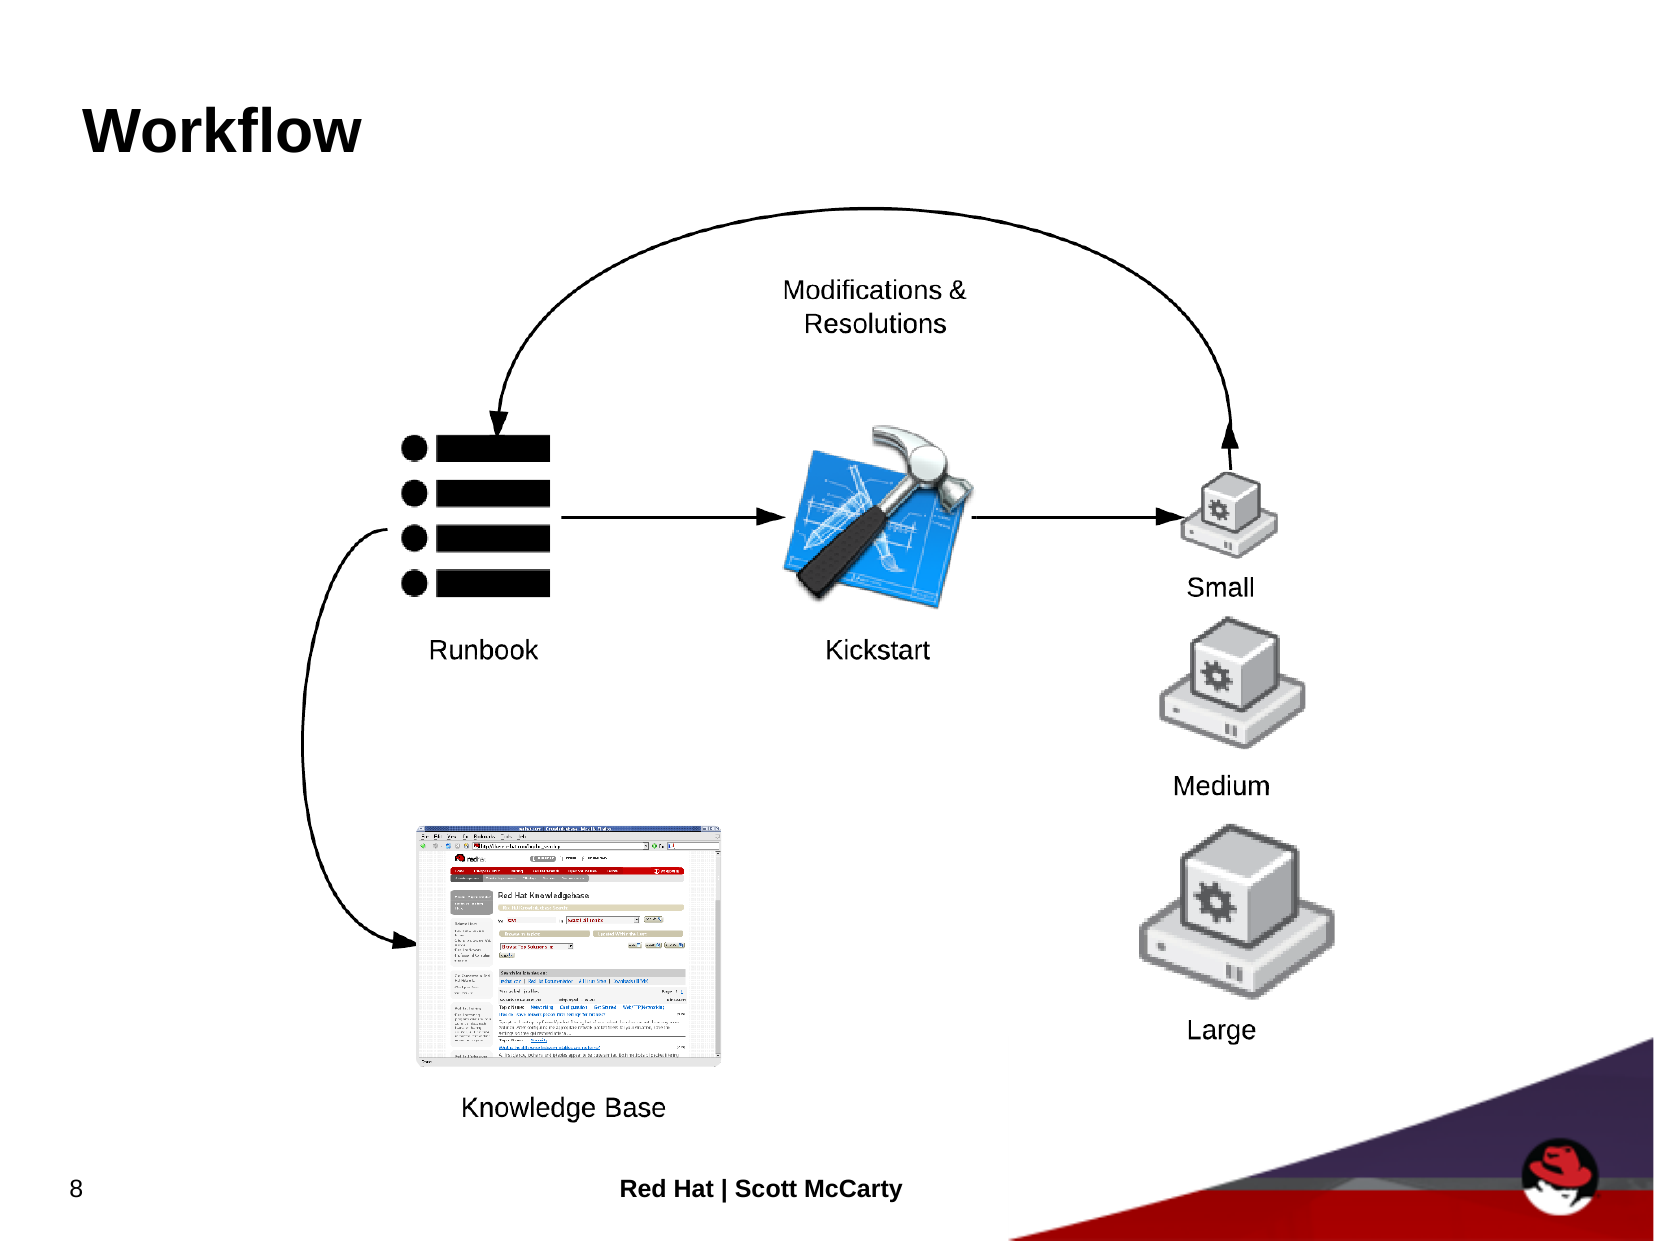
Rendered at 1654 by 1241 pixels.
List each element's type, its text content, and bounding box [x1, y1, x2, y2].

title Workflow [82, 37, 1571, 226]
picture [189, 67, 1654, 1241]
